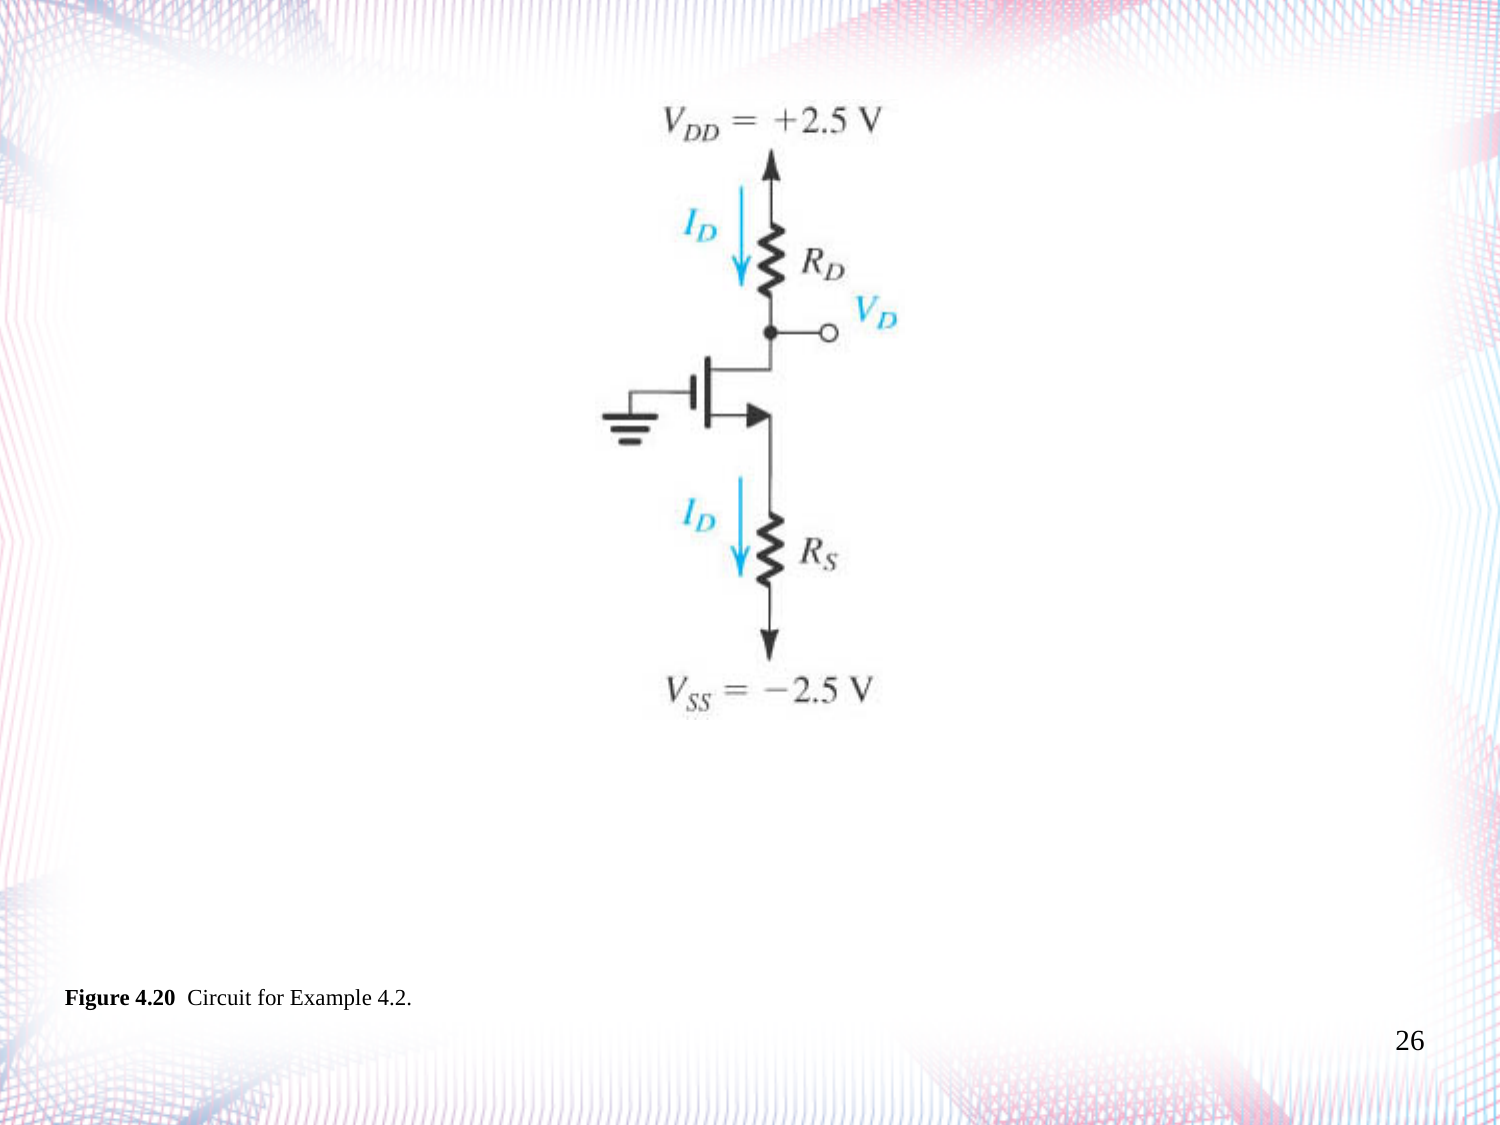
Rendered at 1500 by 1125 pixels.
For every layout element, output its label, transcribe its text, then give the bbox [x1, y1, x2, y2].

text_box Figure 4.20 Circuit for Example 4.2. [50, 975, 1326, 1018]
picture [0, 0, 1500, 1125]
